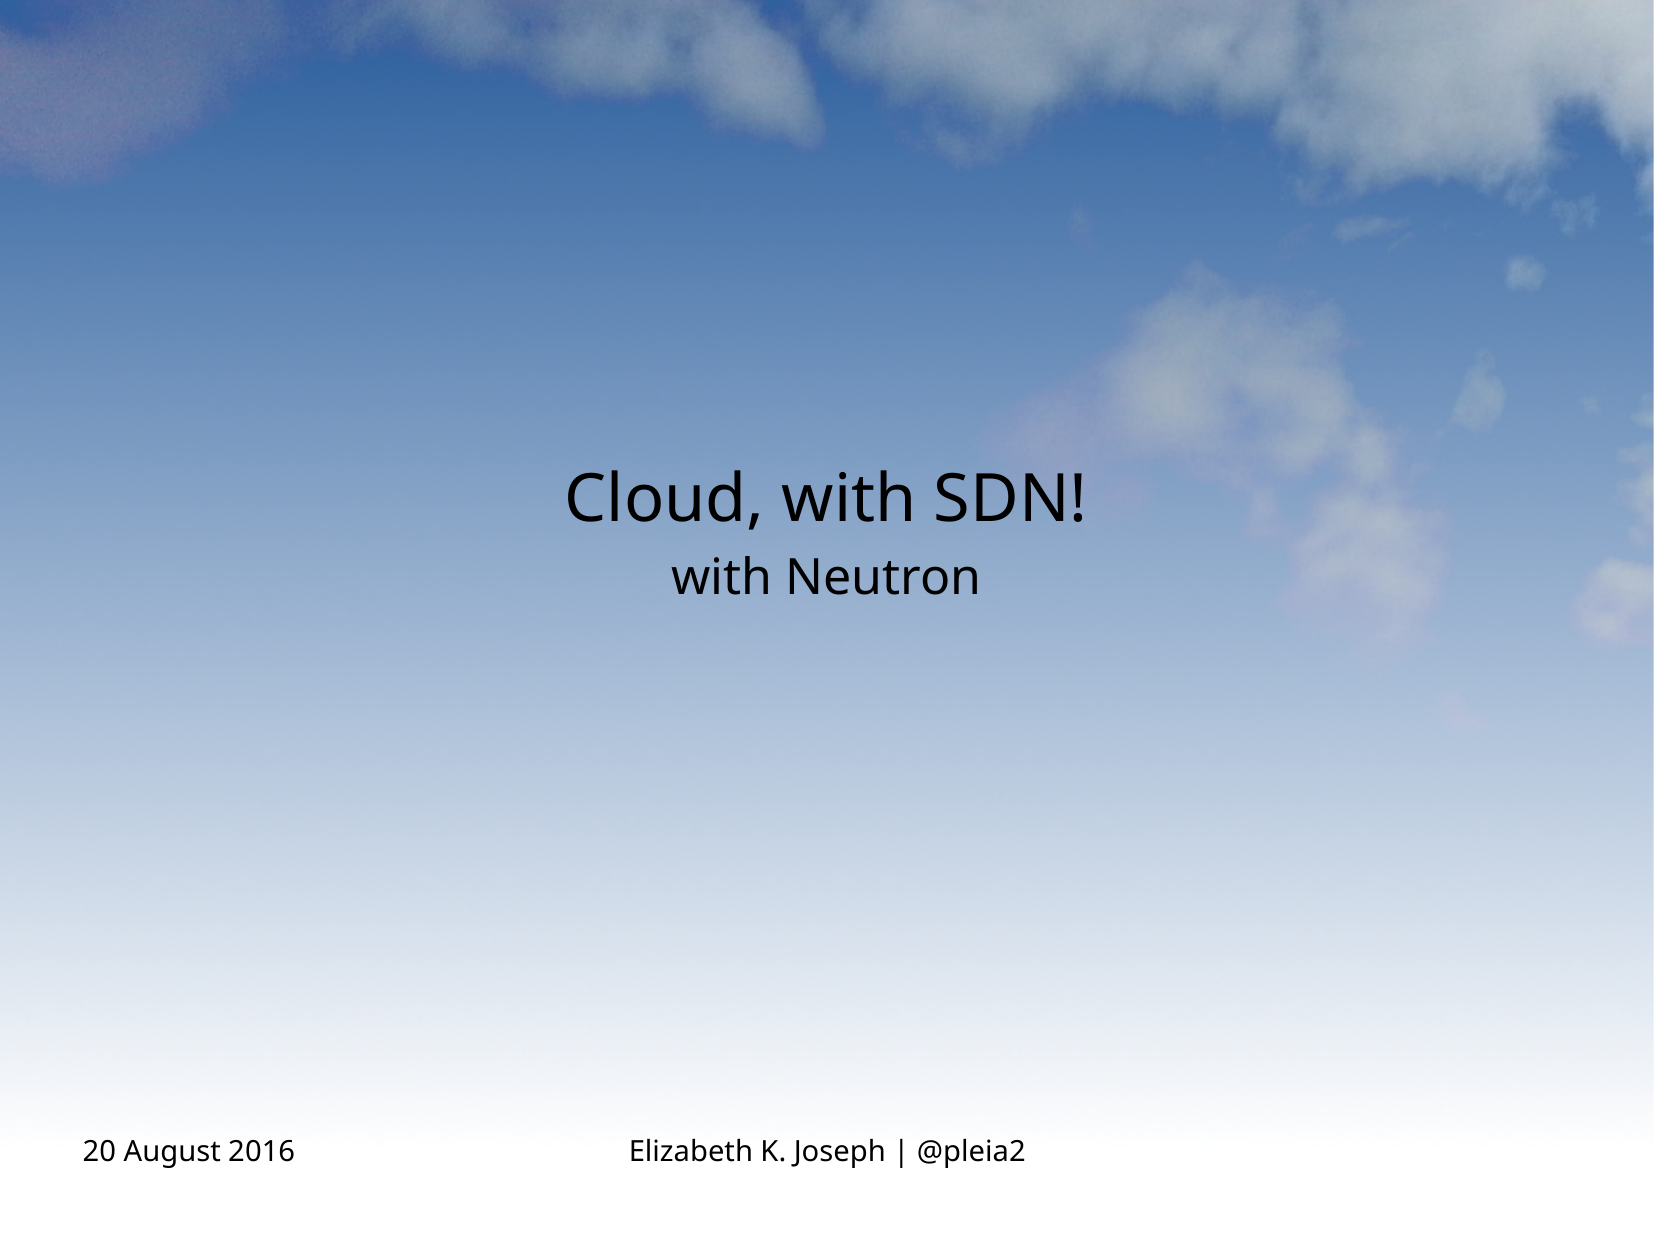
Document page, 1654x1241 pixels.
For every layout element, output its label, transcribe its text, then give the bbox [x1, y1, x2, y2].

picture [0, 0, 1654, 1241]
subtitle Cloud, with SDN! with Neutron [82, 49, 1571, 1010]
